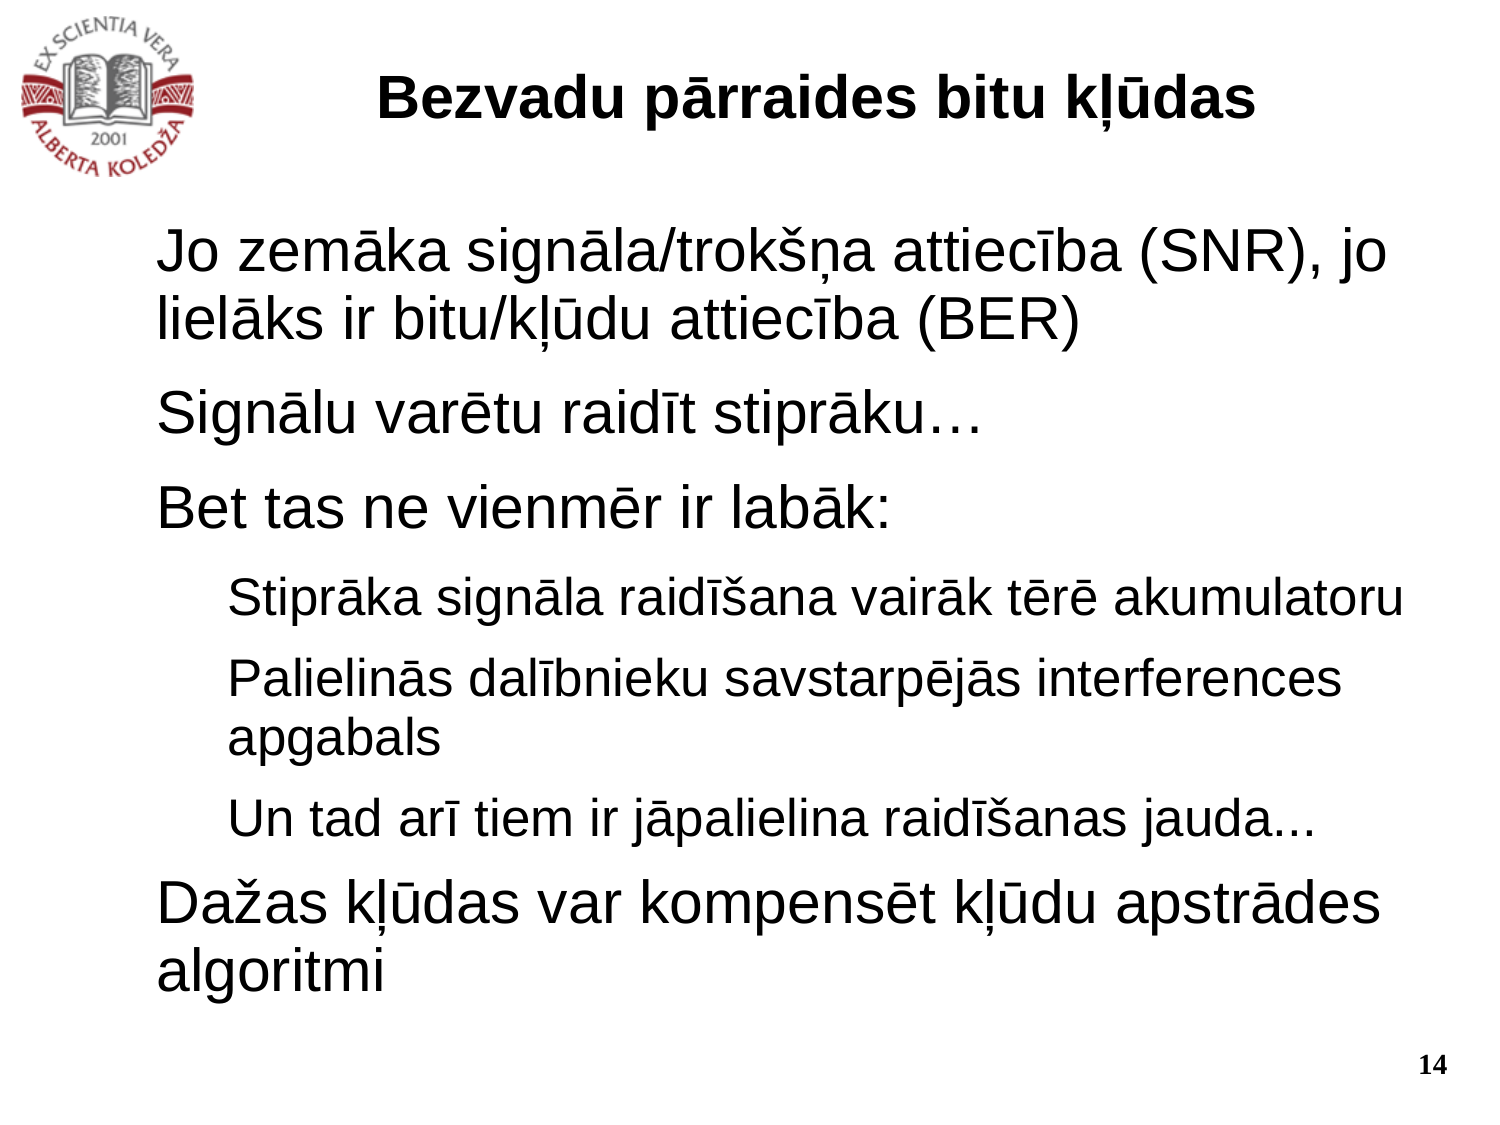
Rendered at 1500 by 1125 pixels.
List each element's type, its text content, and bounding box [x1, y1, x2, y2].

title Bezvadu pārraides bitu kļūdas [187, 44, 1425, 150]
picture [21, 16, 194, 177]
list Jo zemāka signāla/trokšņa attiecība (SNR), jo lielāks ir bitu/kļūdu attiecība (BER) Signālu varētu raidīt stiprāku… Bet tas ne vienmēr ir labāk: Stiprāka signāla raidīšana vairāk tērē akumulatoru Palielinās dalībnieku savstarpējās interferences apgabals Un tad arī tiem ir jāpalielina raidīšanas jauda... Dažas kļūdas var kompensēt kļūdu apstrādes algoritmi [85, 216, 1436, 1035]
text_box <skaitlis> [1312, 1037, 1463, 1101]
